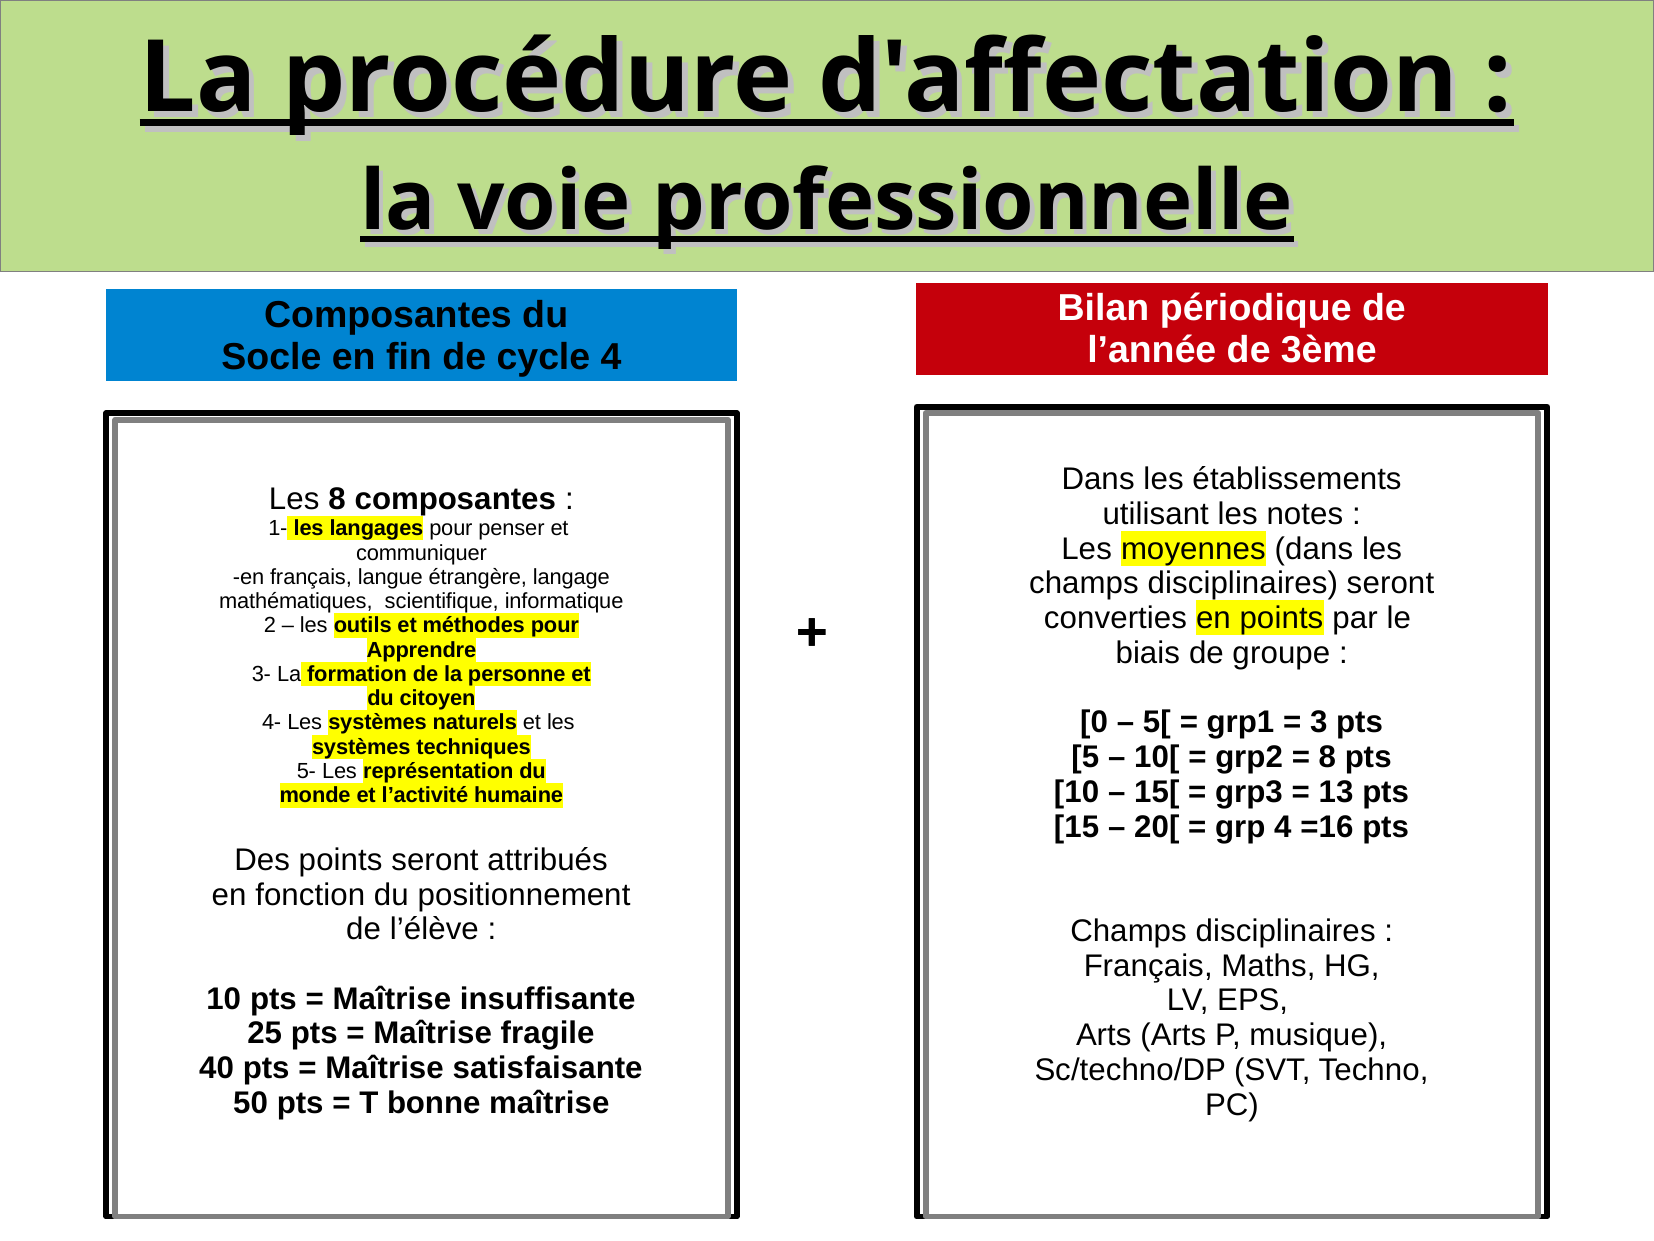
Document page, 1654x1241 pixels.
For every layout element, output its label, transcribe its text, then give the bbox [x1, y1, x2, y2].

text_box Bilan périodique de l’année de 3ème [916, 283, 1548, 375]
text_box + [781, 594, 881, 712]
text_box [0, 0, 1654, 272]
text_box Composantes du Socle en fin de cycle 4 [106, 289, 737, 381]
text_box Dans les établissements utilisant les notes : Les moyennes (dans les champs disciplinaires) seront converties en points par le biais de groupe : [0 – 5[ = grp1 = 3 pts [5 – 10[ = grp2 = 8 pts [10 – 15[ = grp3 = 13 pts [15 – 20[ = grp 4 =16 pts Champs disciplinaires : Français, Maths, HG, LV, EPS, Arts (Arts P, musique), Sc/techno/DP (SVT, Techno, PC) [925, 413, 1539, 1217]
title La procédure d'affectation : la voie professionnelle [82, 3, 1571, 256]
text_box Les 8 composantes : 1- les langages pour penser et communiquer -en français, langue étrangère, langage mathématiques, scientifique, informatique 2 – les outils et méthodes pour Apprendre 3- La formation de la personne et du citoyen 4- Les systèmes naturels et les systèmes techniques 5- Les représentation du monde et l’activité humaine Des points seront attribués en fonction du positionnement de l’élève : 10 pts = Maîtrise insuffisante 25 pts = Maîtrise fragile 40 pts = Maîtrise satisfaisante 50 pts = T bonne maîtrise [115, 419, 728, 1217]
